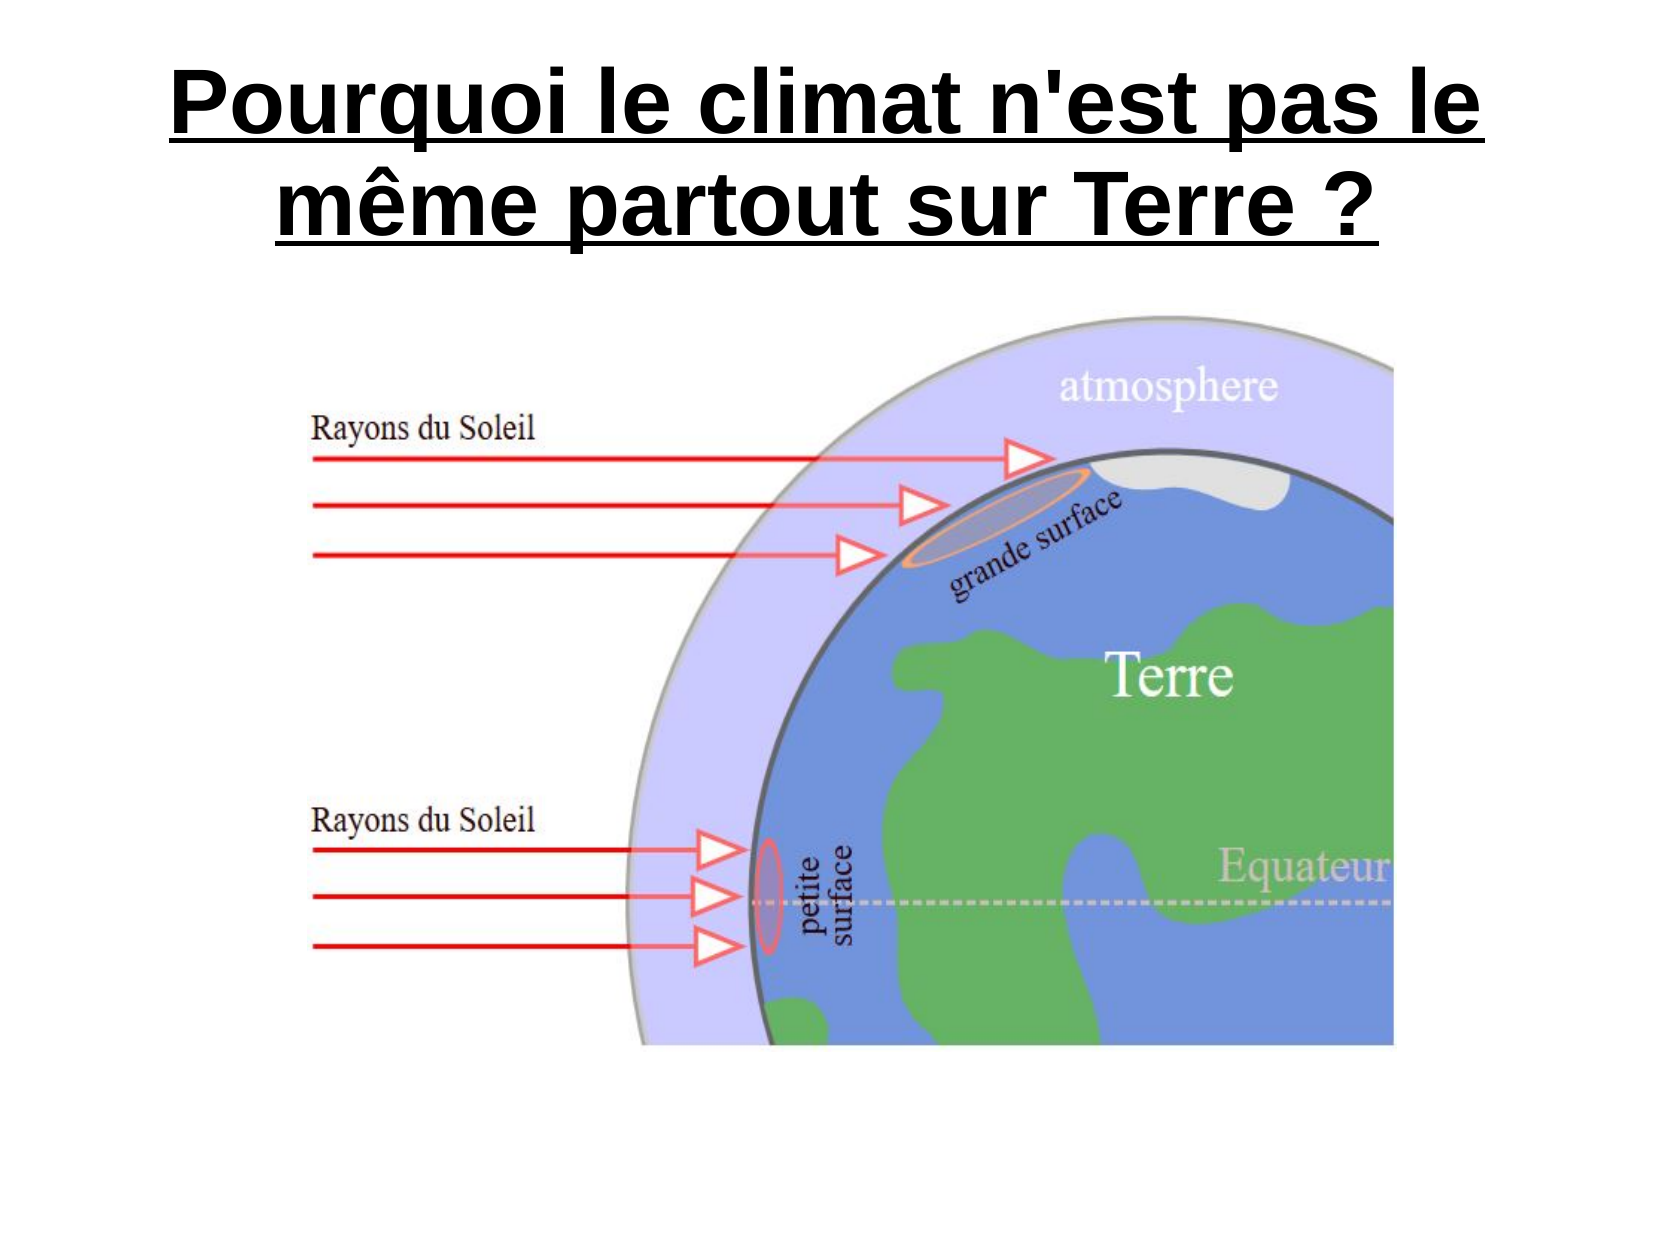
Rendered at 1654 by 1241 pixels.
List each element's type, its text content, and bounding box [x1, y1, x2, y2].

picture [307, 308, 1397, 1052]
title Pourquoi le climat n'est pas le même partout sur Terre ? [82, 49, 1571, 257]
